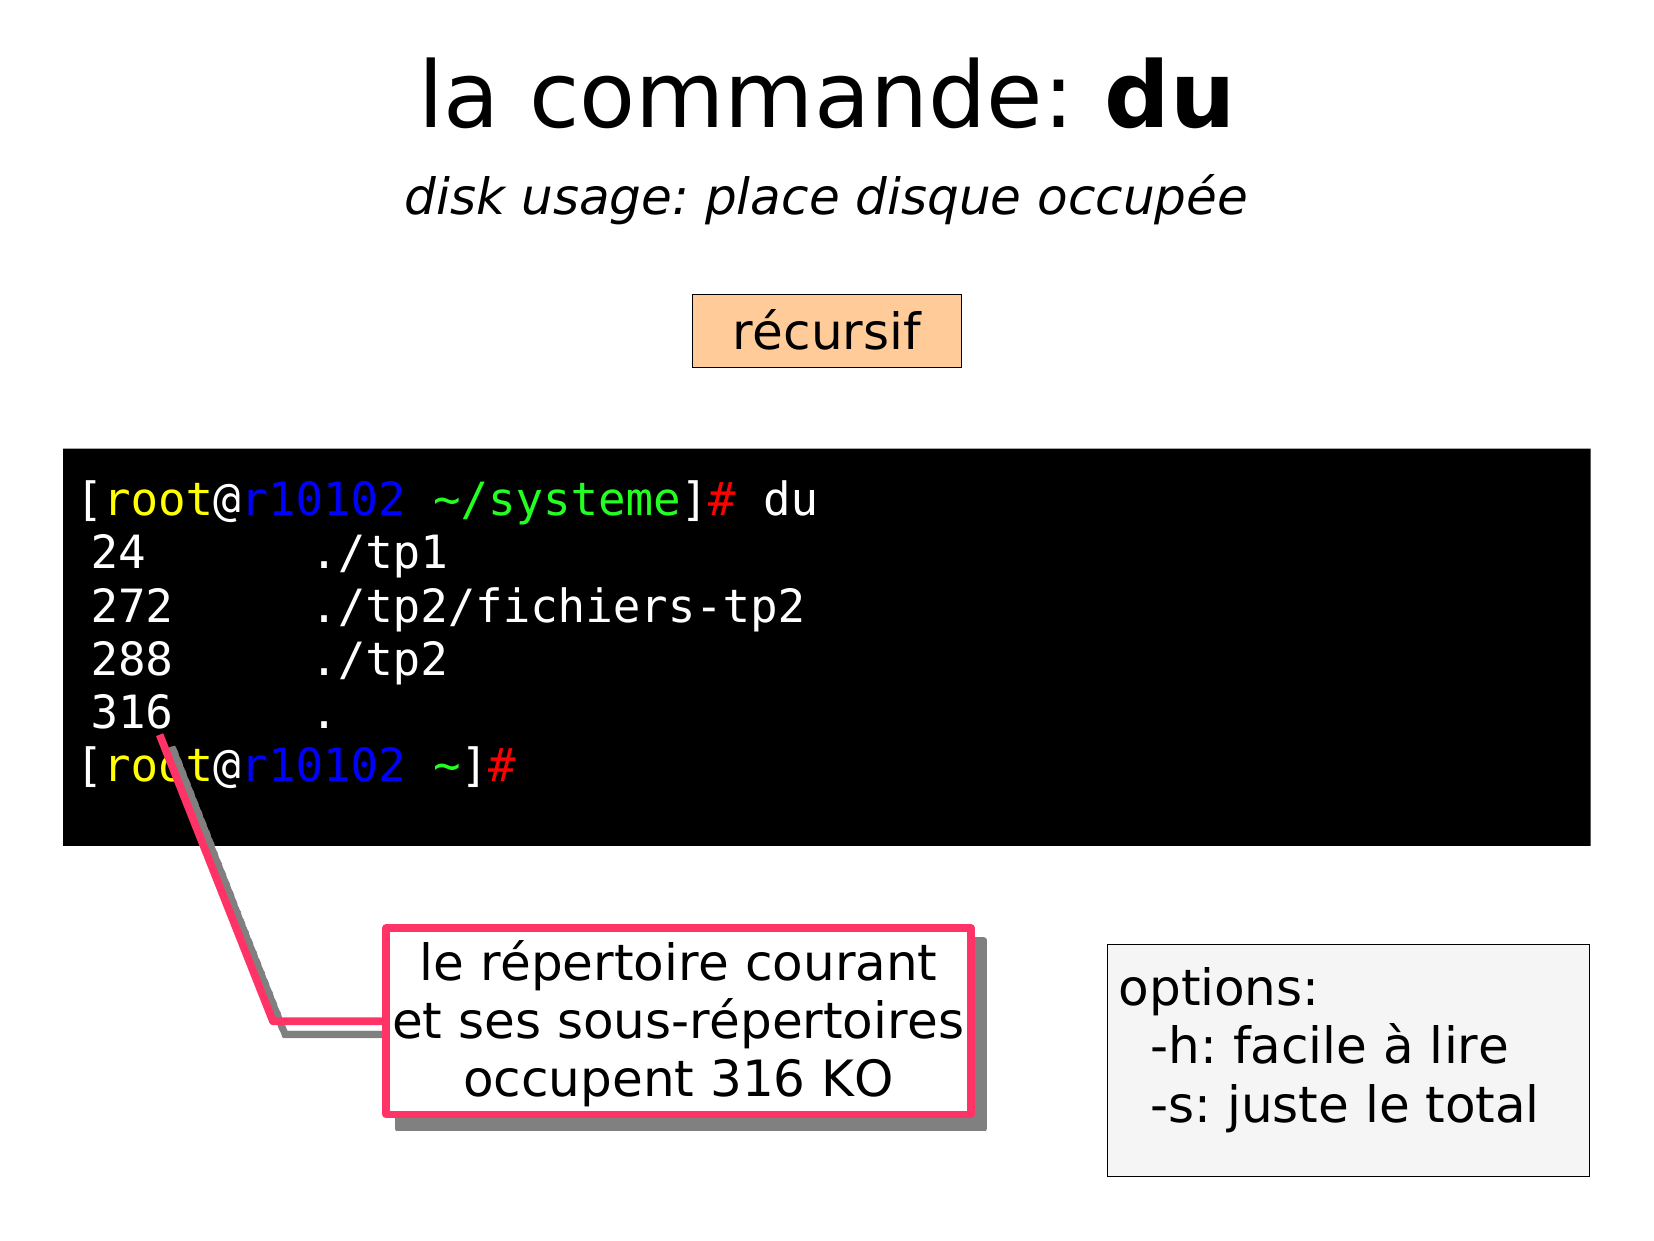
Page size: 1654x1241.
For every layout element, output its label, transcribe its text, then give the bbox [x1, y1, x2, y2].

text_box [692, 294, 962, 368]
text_box [1107, 944, 1590, 1177]
text_box récursif [732, 303, 922, 362]
title la commande: du [136, 34, 1518, 158]
text_box options: -h: facile à lire -s: juste le total [1118, 959, 1541, 1134]
text_box disk usage: place disque occupée [404, 168, 1249, 227]
text_box [root@r10102 ~/systeme]# du 24 ./tp1 272 ./tp2/fichiers-tp2 288 ./tp2 316 . [root@r10102 ~]# [63, 448, 1591, 846]
text_box le répertoire courant et ses sous-répertoires occupent 316 KO [386, 927, 971, 1115]
